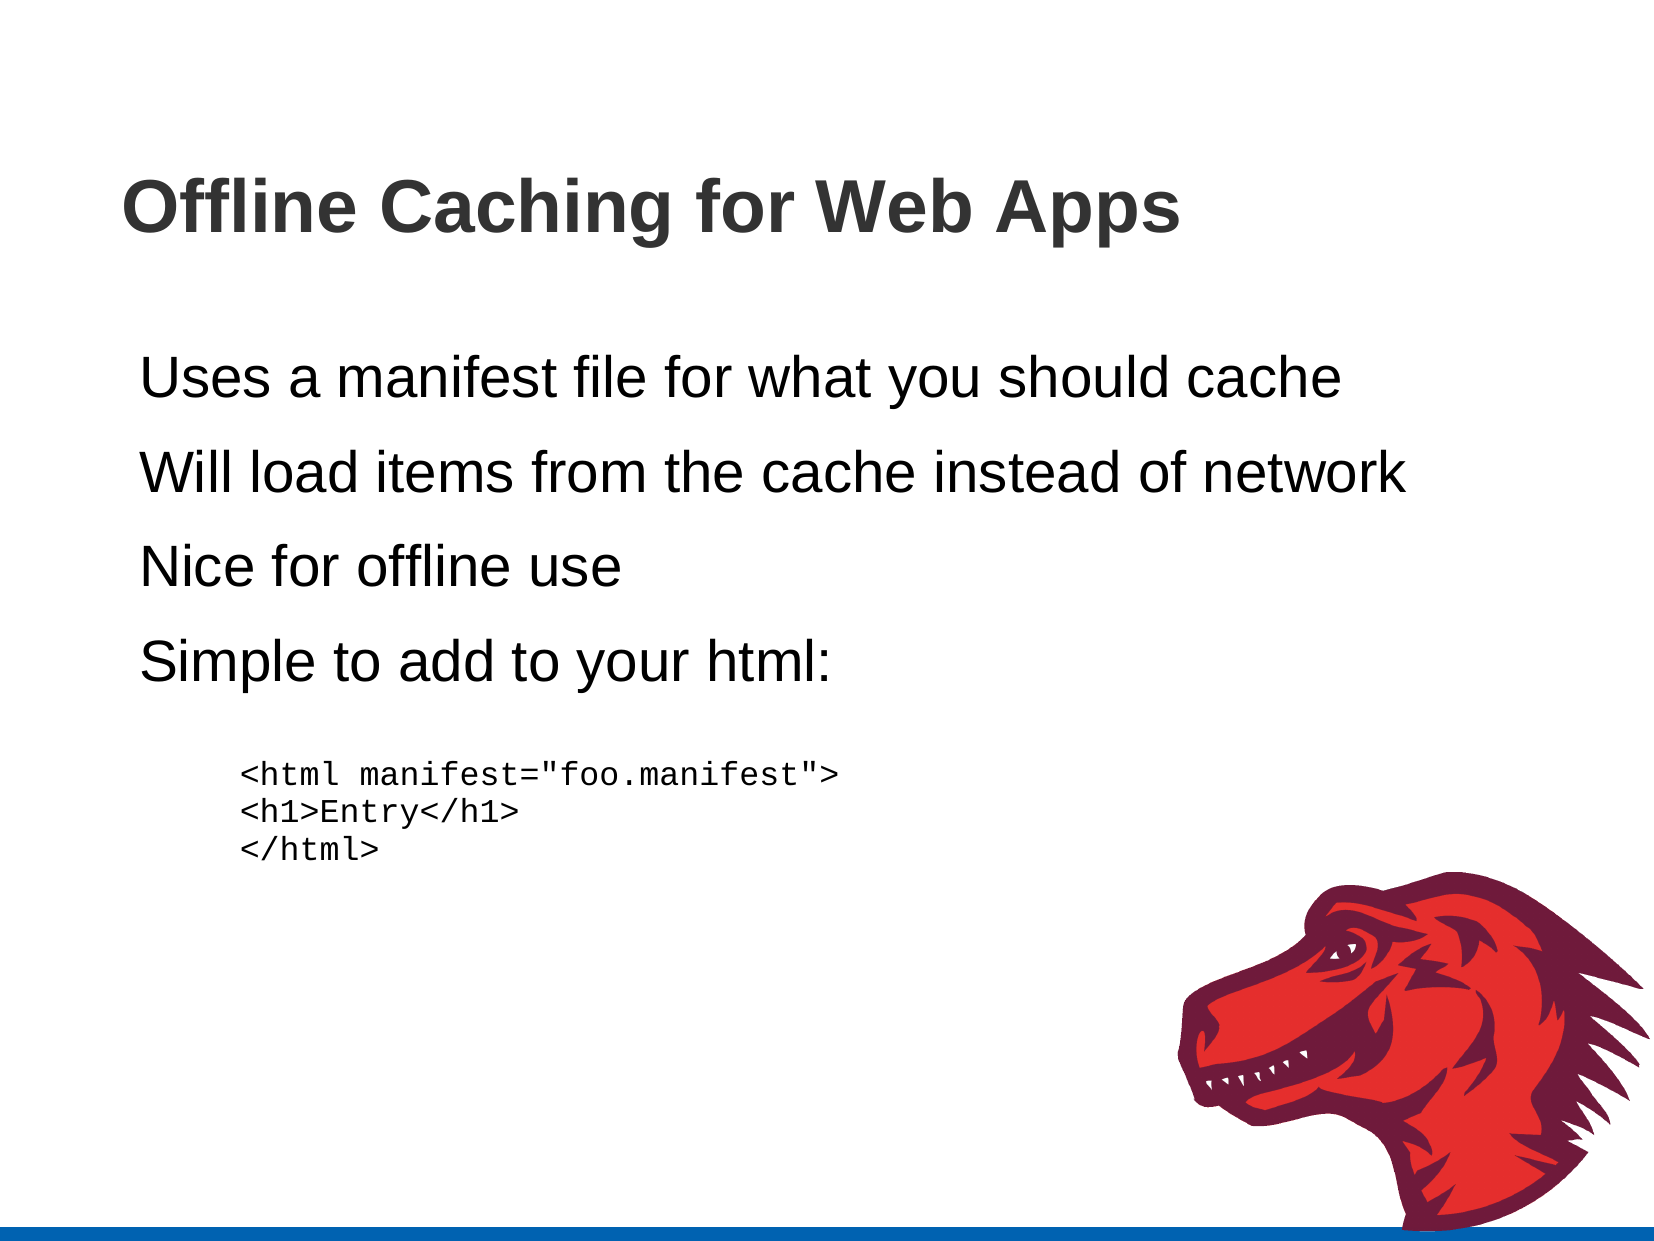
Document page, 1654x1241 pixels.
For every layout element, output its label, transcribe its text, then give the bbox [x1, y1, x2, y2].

list Uses a manifest file for what you should cache Will load items from the cache instead of network Nice for offline use Simple to add to your html: [121, 344, 1534, 1112]
text_box <html manifest="foo.manifest"> <h1>Entry</h1> </html> [225, 750, 855, 879]
title Offline Caching for Web Apps [121, 110, 1534, 303]
picture [1171, 872, 1654, 1241]
